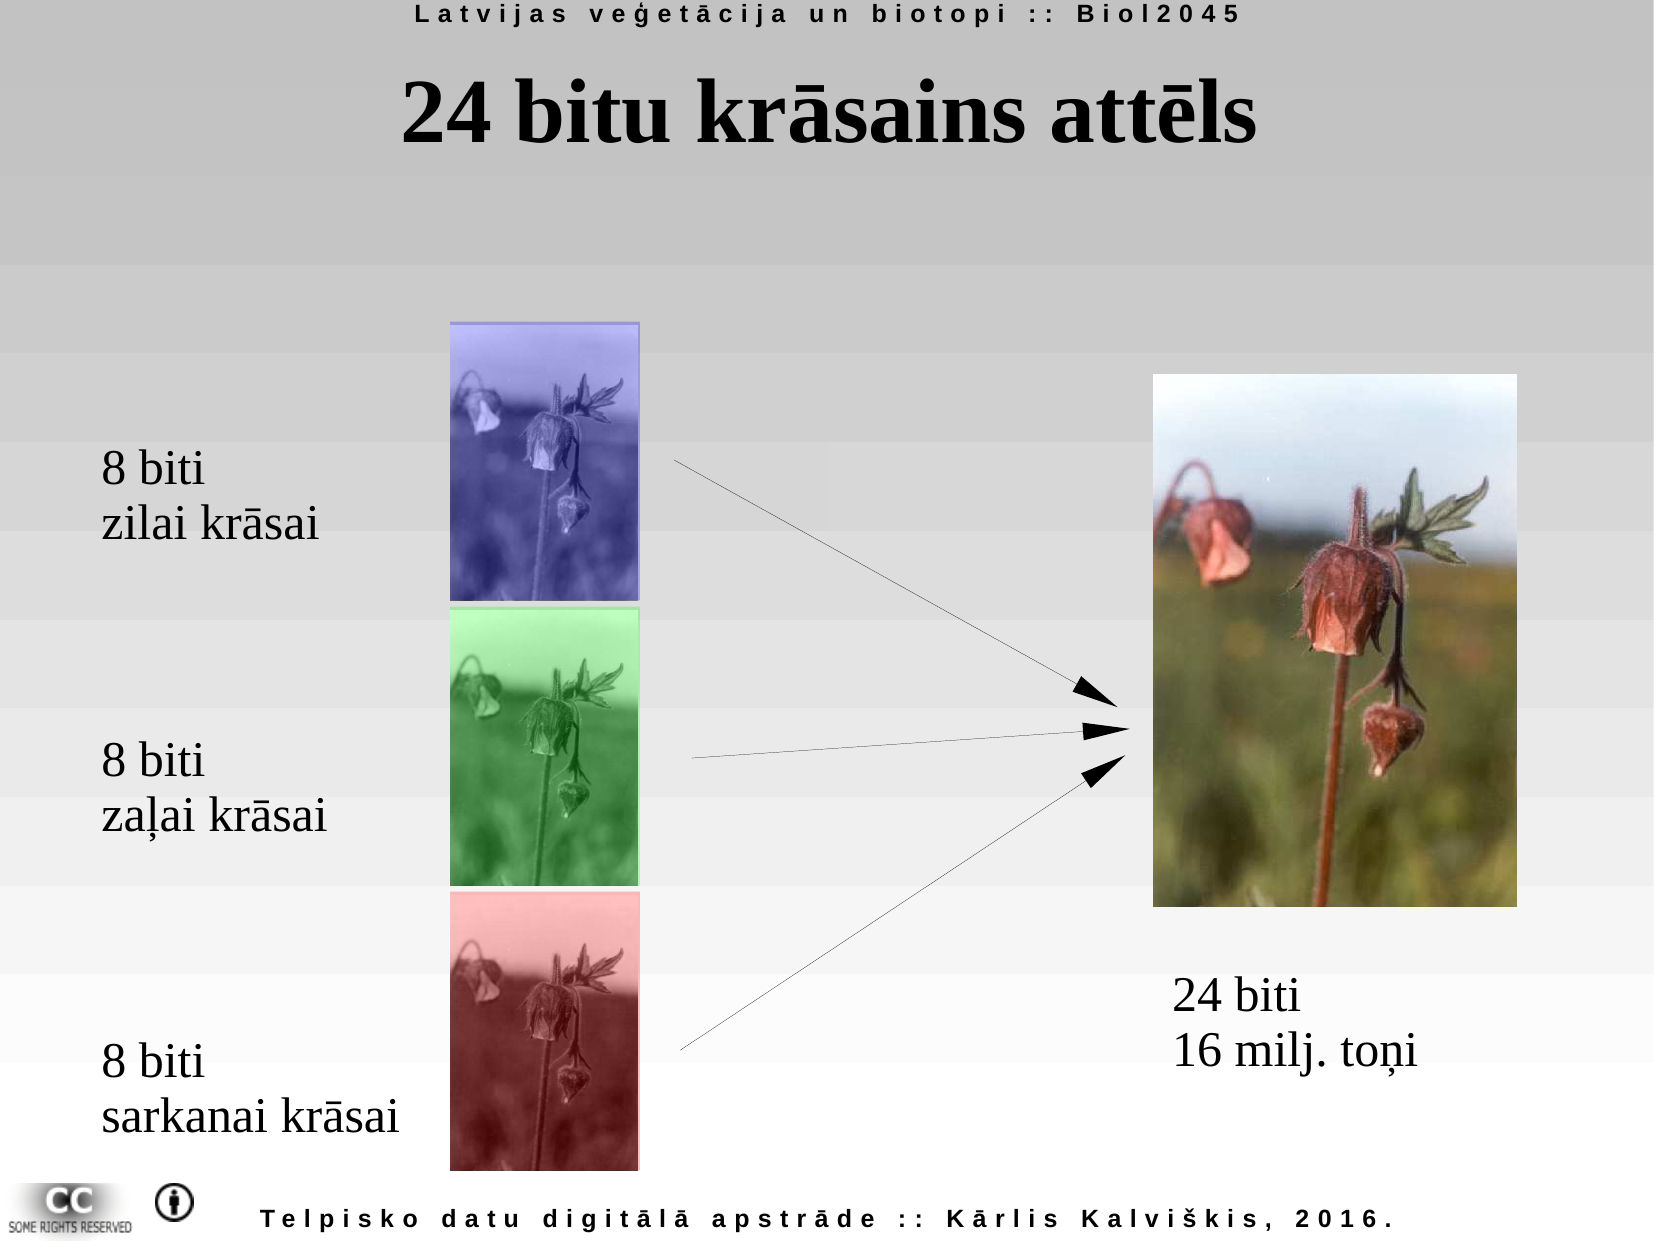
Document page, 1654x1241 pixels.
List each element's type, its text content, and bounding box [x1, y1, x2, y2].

text_box [450, 606, 640, 886]
text_box 8 biti zilai krāsai [101, 439, 321, 551]
text_box 8 biti zaļai krāsai [101, 732, 329, 843]
text_box [450, 321, 640, 601]
picture [0, 0, 1654, 1241]
text_box [450, 891, 640, 1171]
text_box 24 biti 16 milj. toņi [1172, 966, 1419, 1078]
title 24 bitu krāsains attēls [34, 61, 1626, 296]
text_box 8 biti sarkanai krāsai [101, 1033, 401, 1144]
